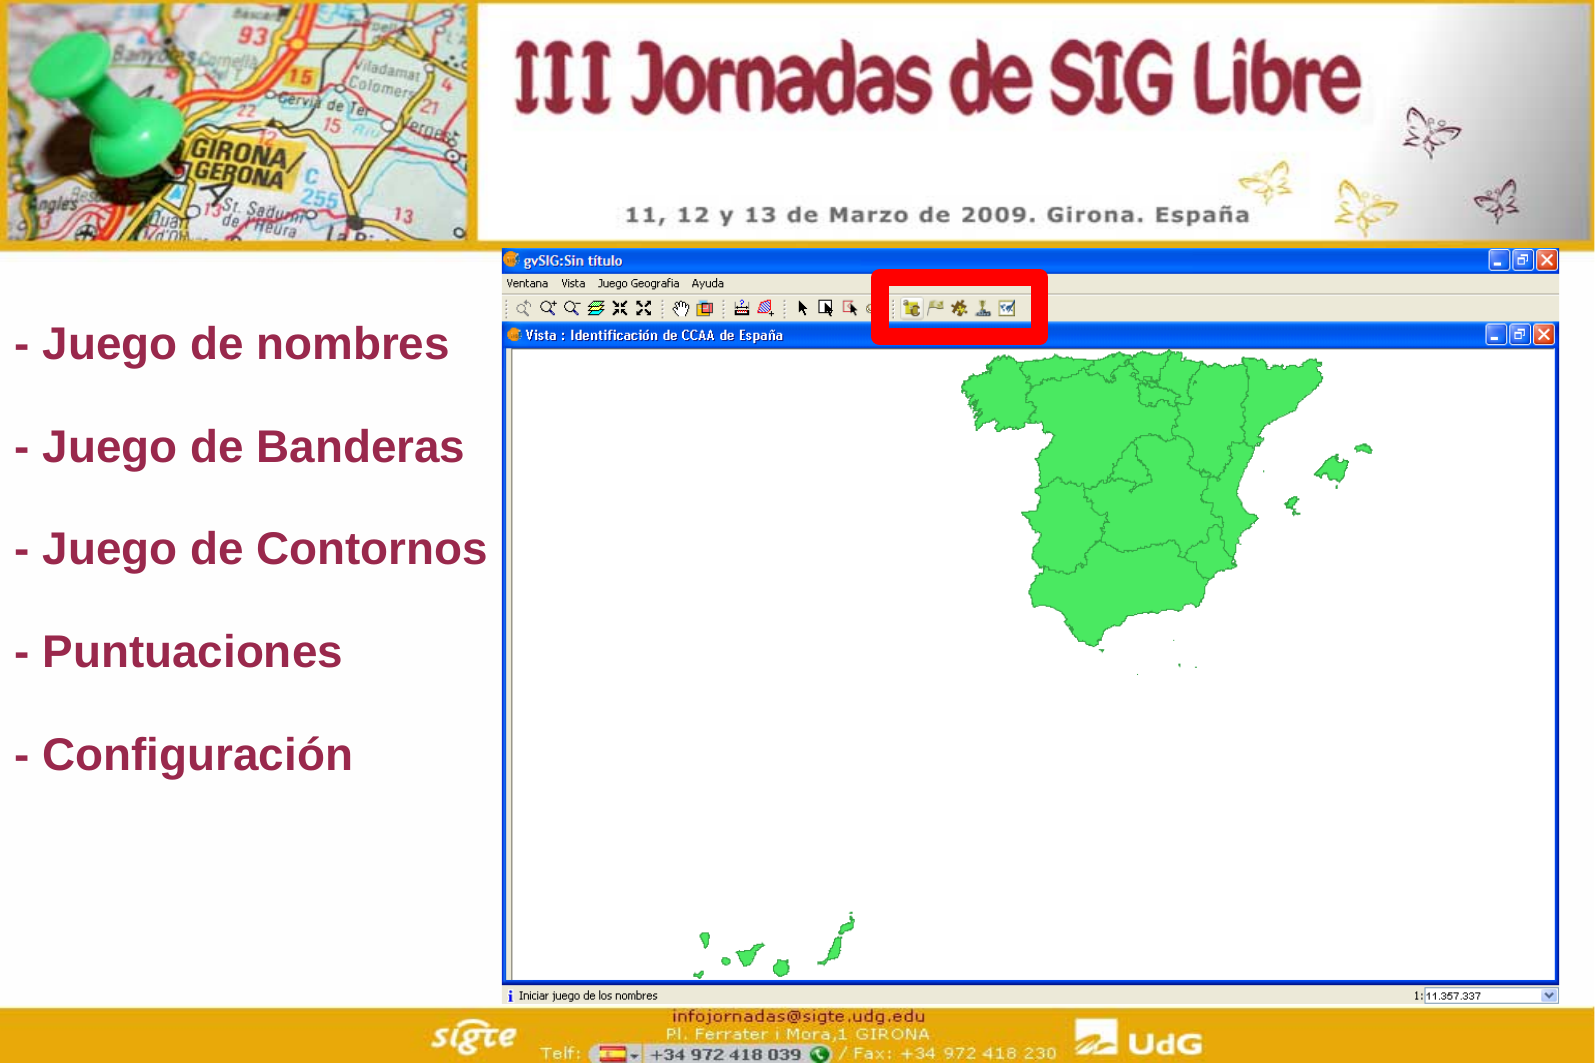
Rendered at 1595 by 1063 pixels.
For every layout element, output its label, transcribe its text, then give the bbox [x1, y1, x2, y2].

text_box - Juego de nombres - Juego de Banderas - Juego de Contornos - Puntuaciones - Configuración [0, 310, 591, 848]
picture [0, 0, 1595, 1063]
